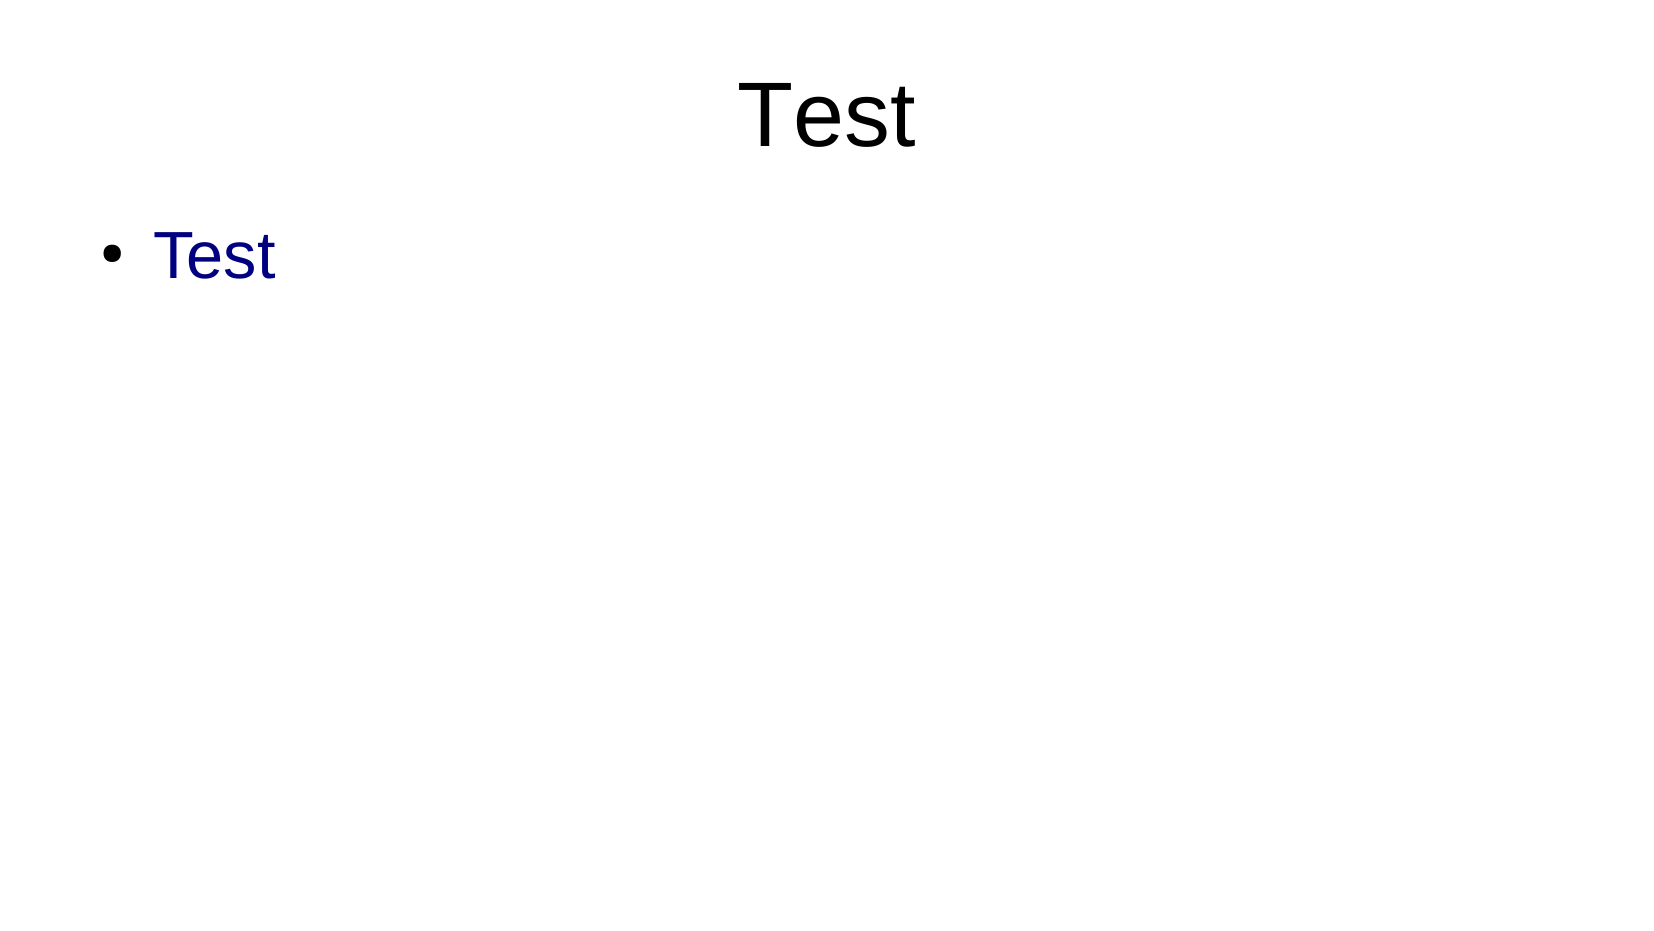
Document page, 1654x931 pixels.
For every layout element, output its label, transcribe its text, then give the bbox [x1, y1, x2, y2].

title Τest [82, 37, 1571, 193]
list Test [82, 217, 809, 758]
